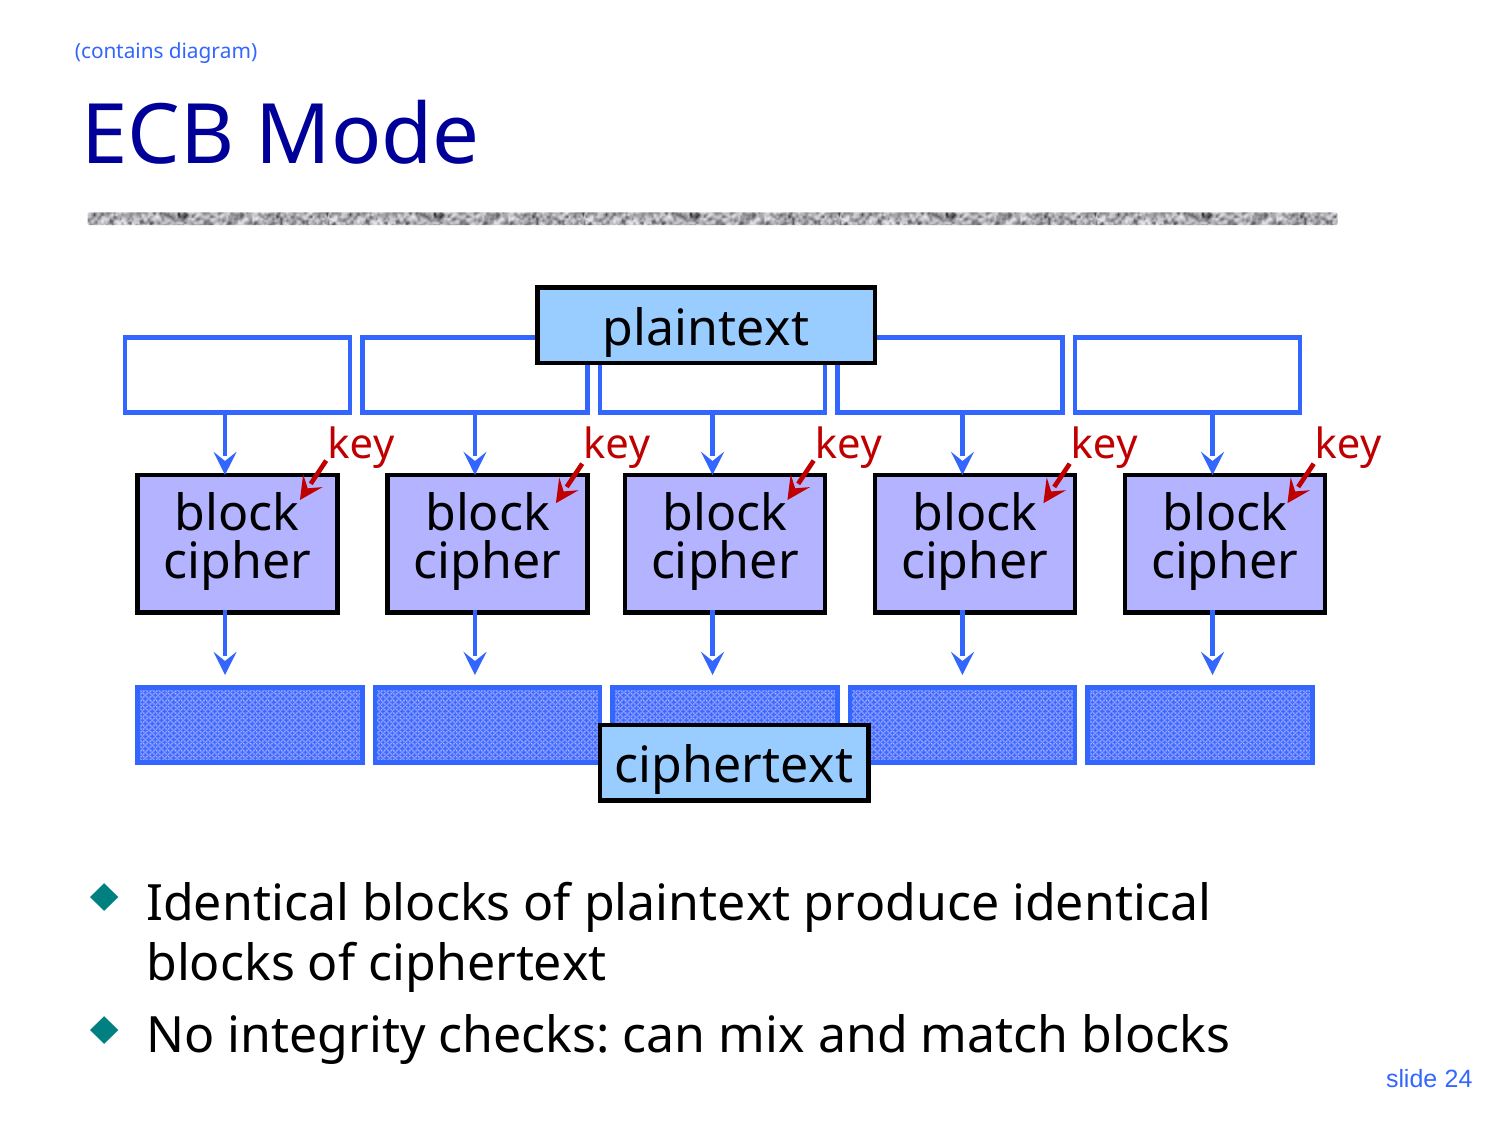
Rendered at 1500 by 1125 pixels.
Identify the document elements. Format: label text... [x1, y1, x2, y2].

text_box [1087, 687, 1313, 763]
text_box [612, 687, 838, 724]
text_box block cipher [137, 474, 338, 613]
text_box key [1055, 409, 1153, 475]
text_box (contains diagram) [60, 29, 541, 70]
text_box key [1299, 409, 1397, 475]
picture [87, 212, 1338, 226]
text_box block cipher [875, 474, 1075, 613]
text_box ciphertext [599, 724, 869, 801]
title ECB Mode [66, 37, 1342, 188]
text_box plaintext [537, 287, 875, 363]
text_box key [568, 409, 666, 475]
text_box [137, 687, 363, 763]
text_box [375, 687, 601, 763]
text_box block cipher [624, 474, 825, 613]
list Identical blocks of plaintext produce identical blocks of ciphertext No integrity checks: can mix and match blocks [74, 862, 1250, 1101]
text_box block cipher [1124, 474, 1325, 613]
text_box block cipher [387, 474, 588, 613]
text_box slide <number> [1250, 1025, 1488, 1101]
text_box [849, 687, 1075, 763]
text_box key [312, 409, 410, 475]
text_box key [799, 409, 897, 475]
